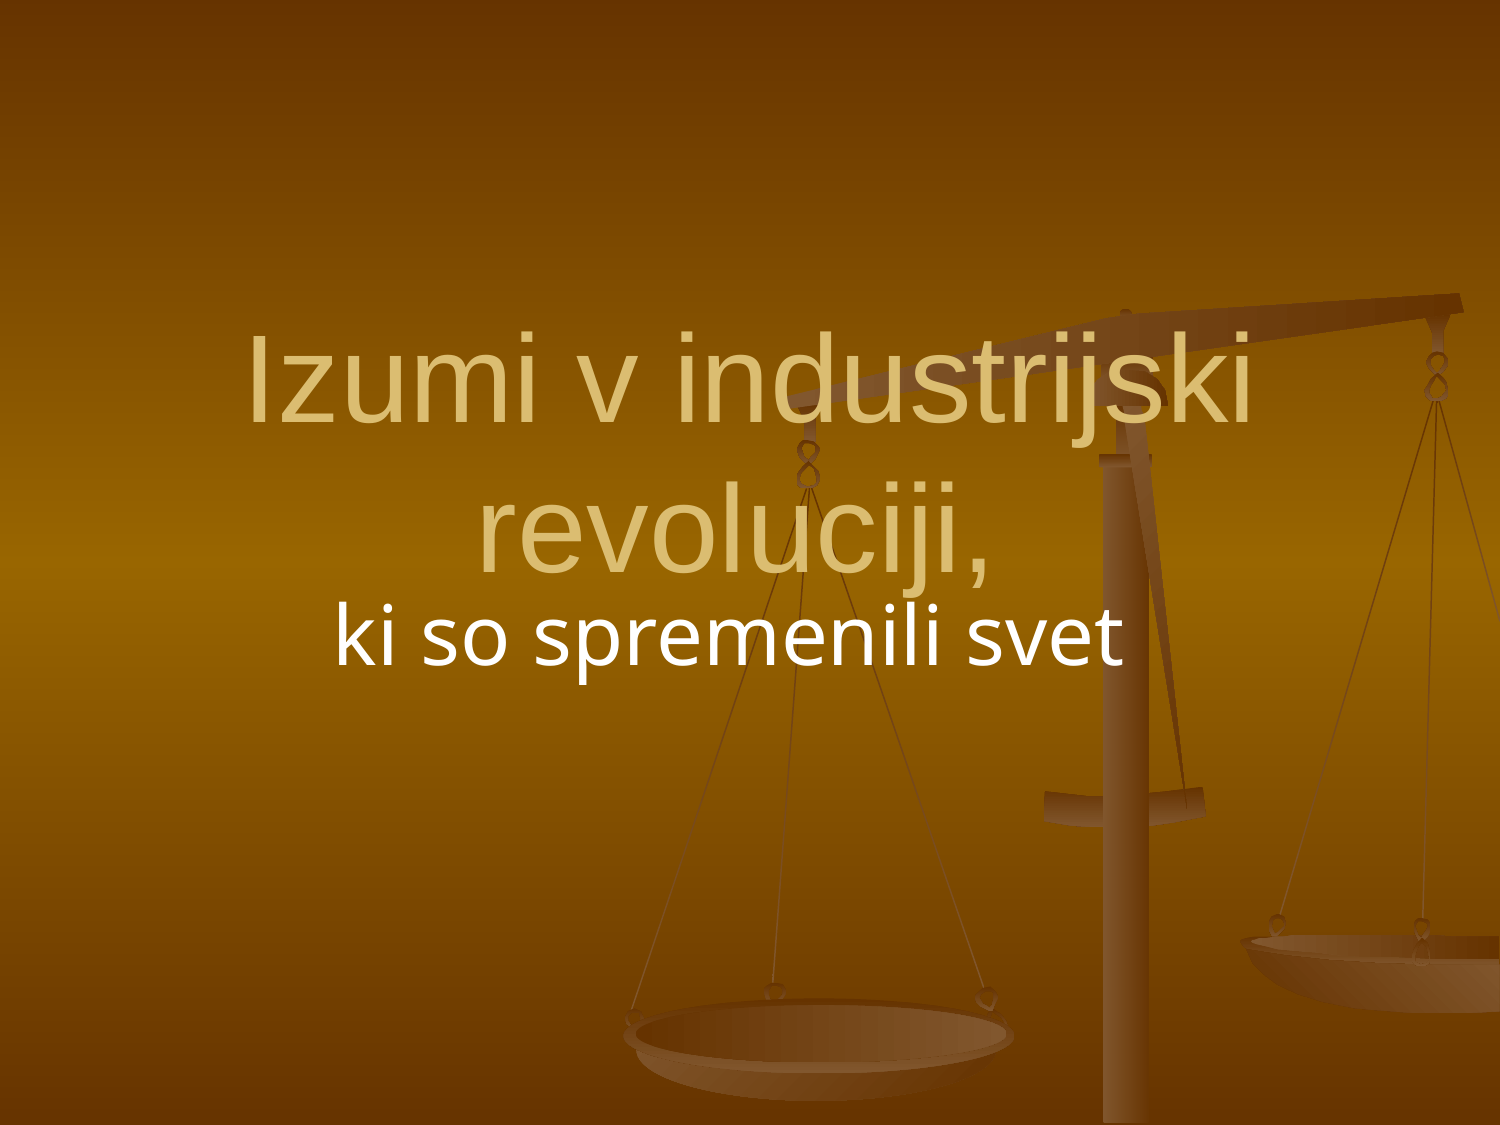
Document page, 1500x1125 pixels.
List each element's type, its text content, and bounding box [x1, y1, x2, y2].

title Izumi v industrijski revoluciji, [112, 290, 1388, 575]
subtitle ki so spremenili svet [100, 574, 1376, 1062]
